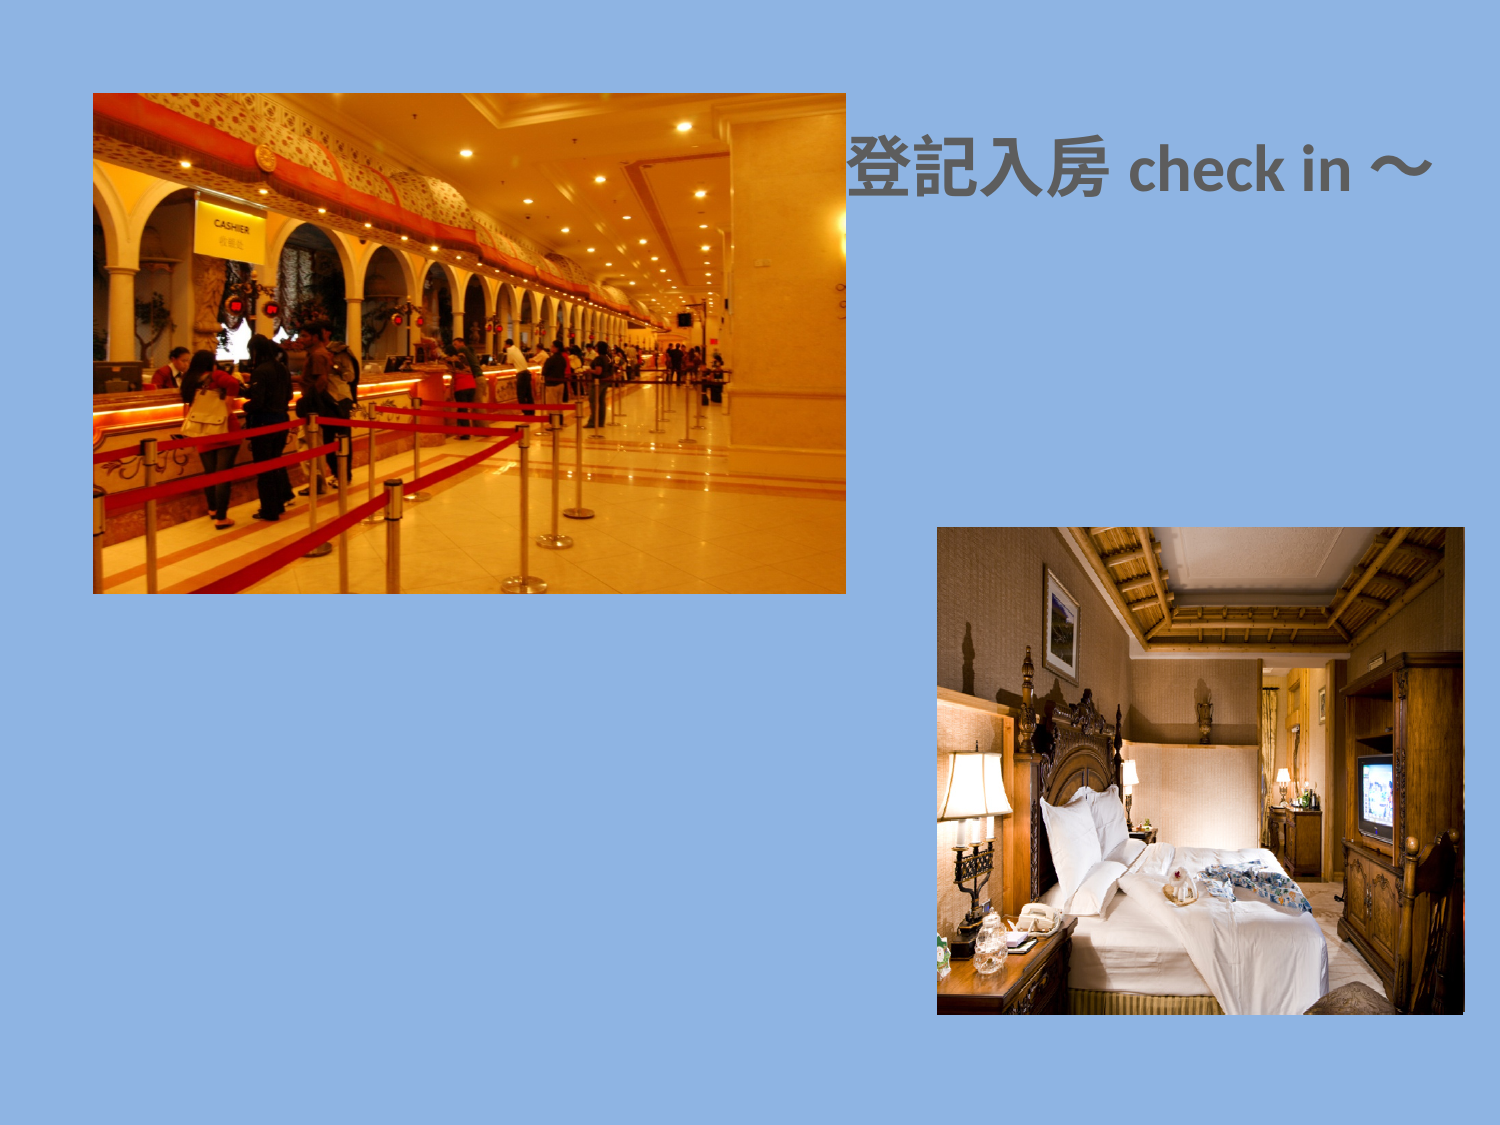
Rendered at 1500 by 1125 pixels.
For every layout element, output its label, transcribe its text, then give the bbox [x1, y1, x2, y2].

picture [937, 527, 1465, 1015]
text_box 登記入房check in～ [830, 117, 1451, 213]
picture [93, 93, 846, 594]
